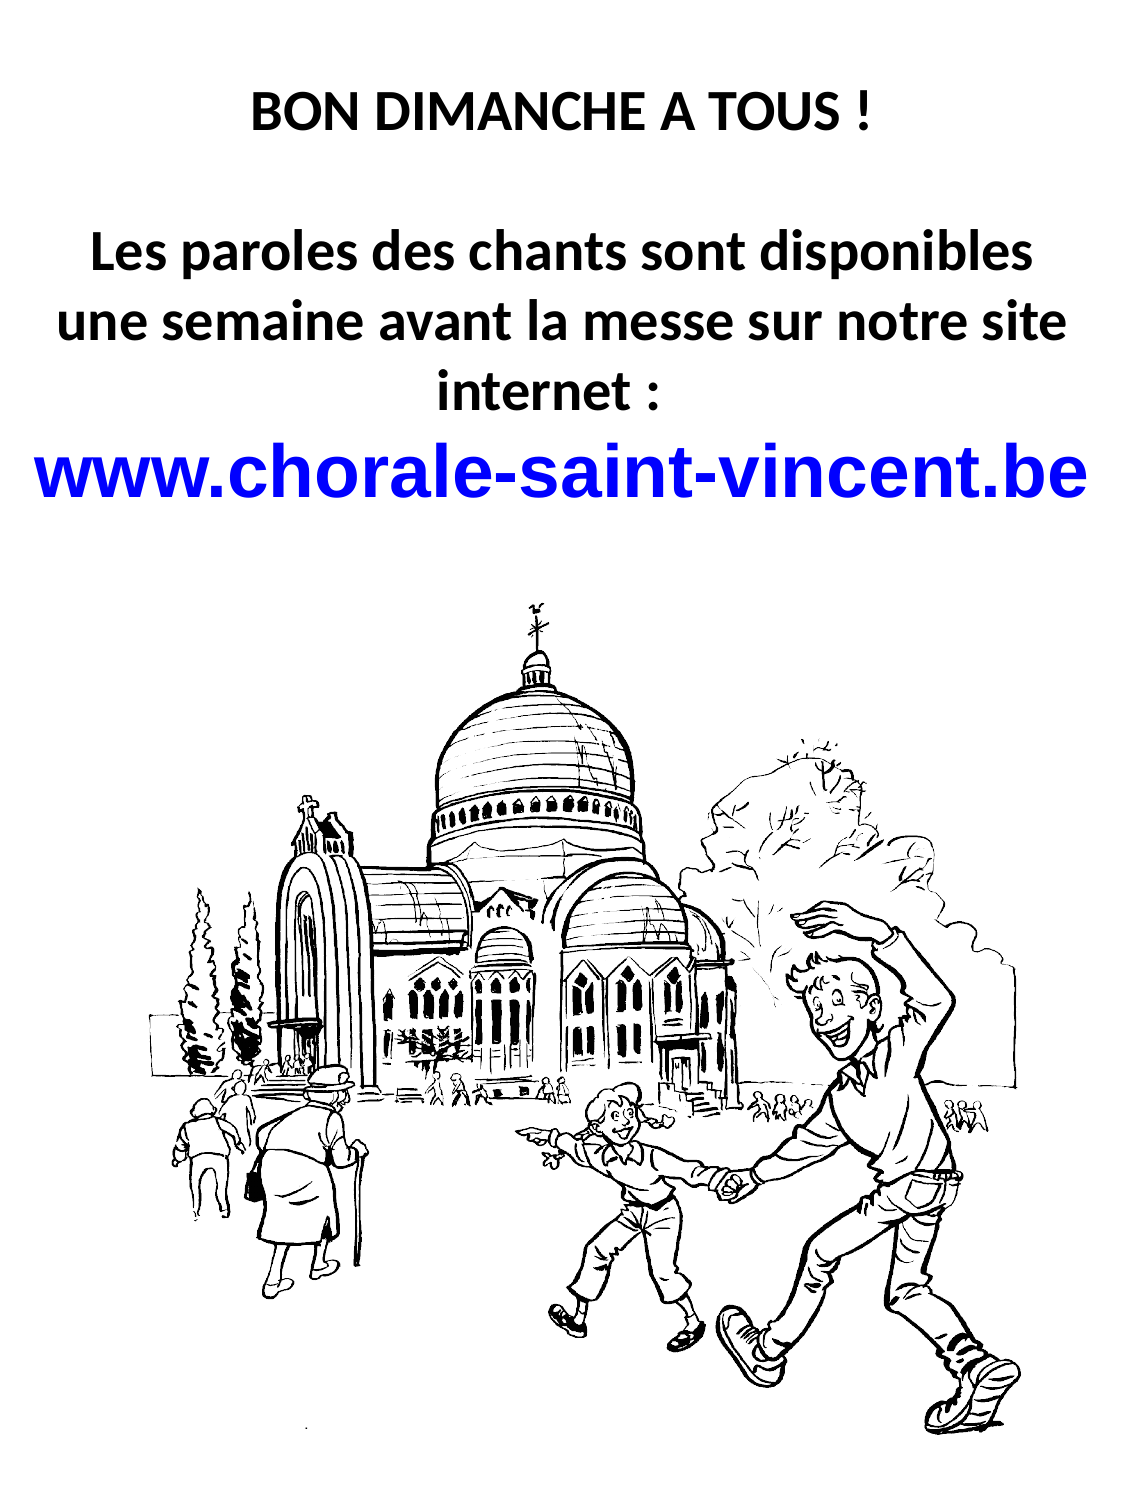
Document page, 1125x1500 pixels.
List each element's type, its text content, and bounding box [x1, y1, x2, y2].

text_box BON DIMANCHE A TOUS ! Les paroles des chants sont disponibles une semaine avant la messe sur notre site internet : www.chorale-saint-vincent.be [0, 64, 1125, 289]
picture [141, 556, 1027, 1441]
